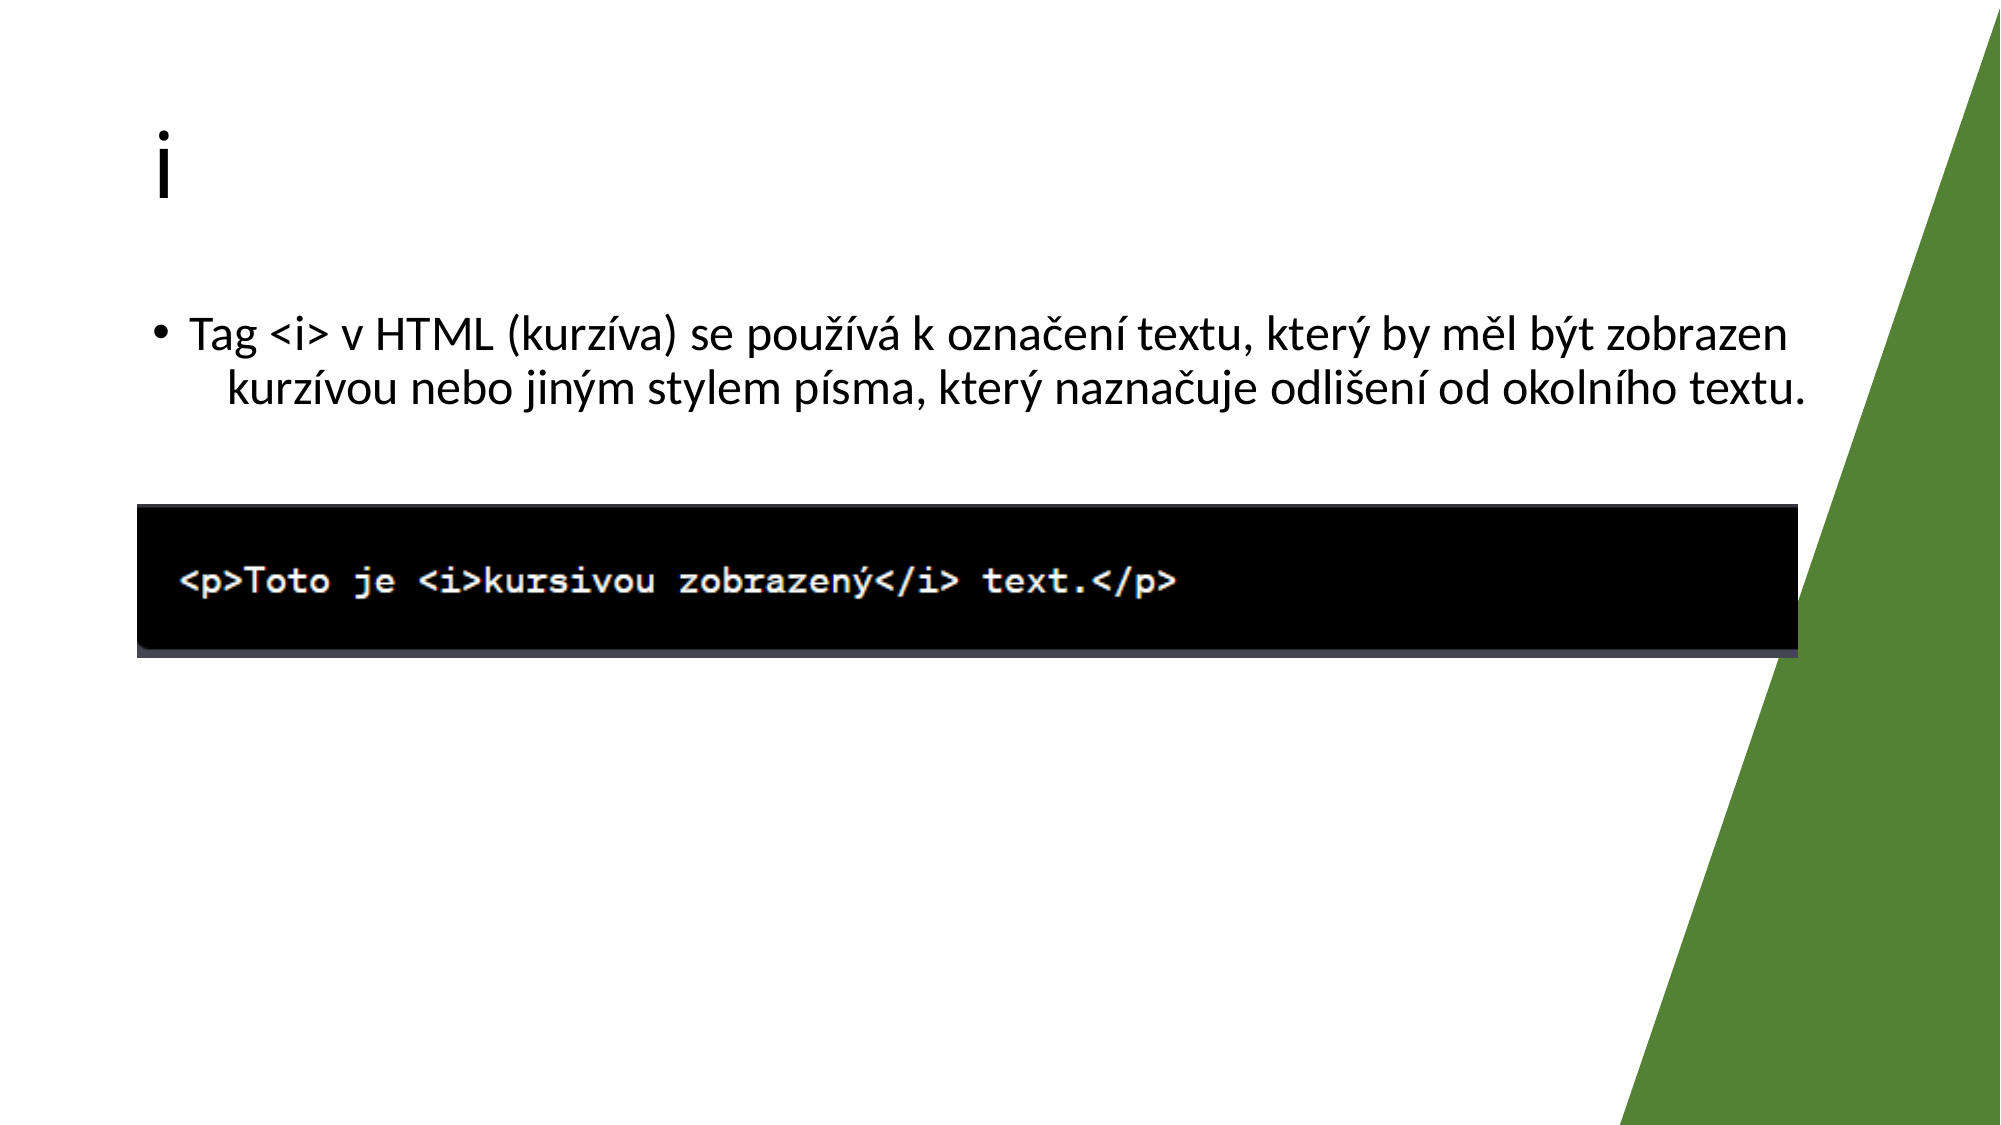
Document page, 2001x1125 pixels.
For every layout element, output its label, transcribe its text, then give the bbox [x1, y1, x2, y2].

picture [137, 504, 1798, 658]
list Tag <i> v HTML (kurzíva) se používá k označení textu, který by měl být zobrazen kurzívou nebo jiným stylem písma, který naznačuje odlišení od okolního textu. [137, 299, 1863, 1014]
title i [137, 59, 1863, 278]
text_box [1620, 11, 2000, 1125]
